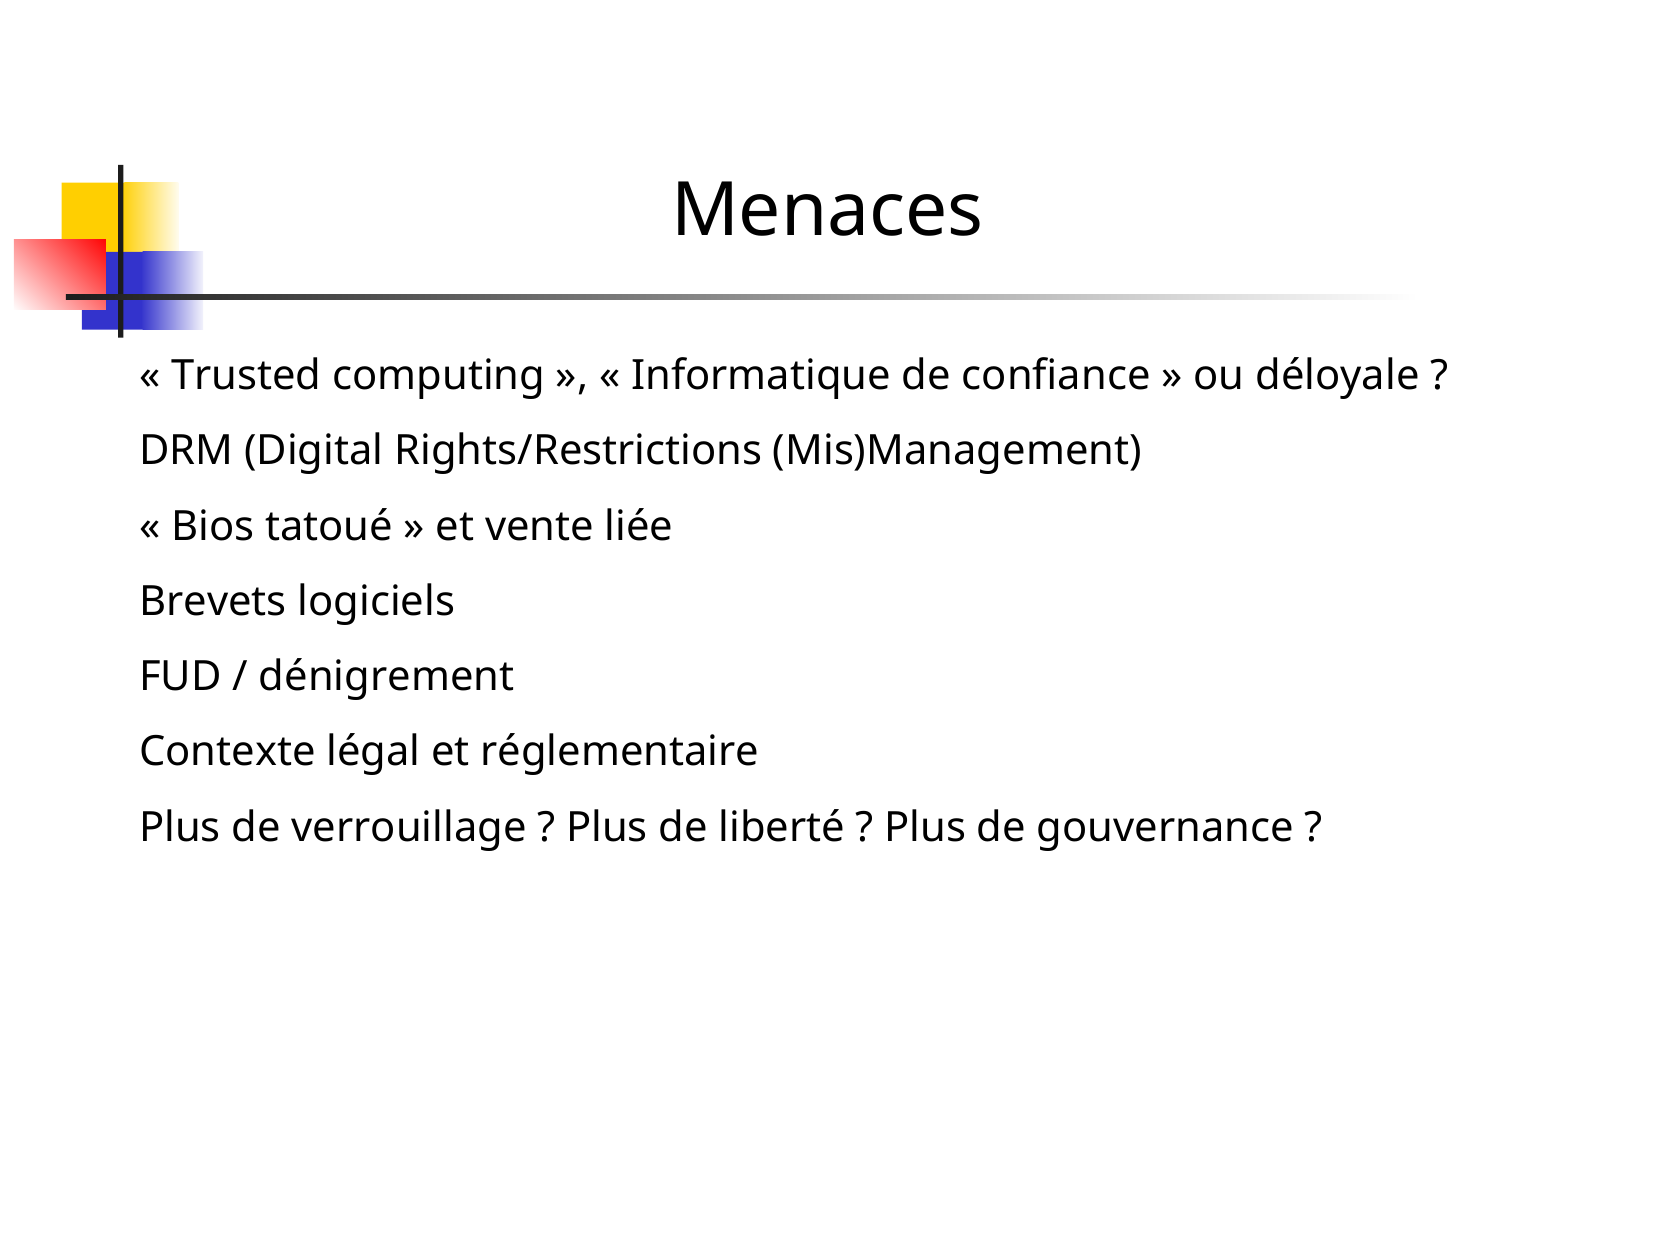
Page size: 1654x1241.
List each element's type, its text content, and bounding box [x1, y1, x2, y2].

title Menaces [121, 102, 1534, 311]
list « Trusted computing », « Informatique de confiance » ou déloyale ? DRM (Digital Rights/Restrictions (Mis)Management) « Bios tatoué » et vente liée Brevets logiciels FUD / dénigrement Contexte légal et réglementaire Plus de verrouillage ? Plus de liberté ? Plus de gouvernance ? [121, 344, 1534, 1127]
